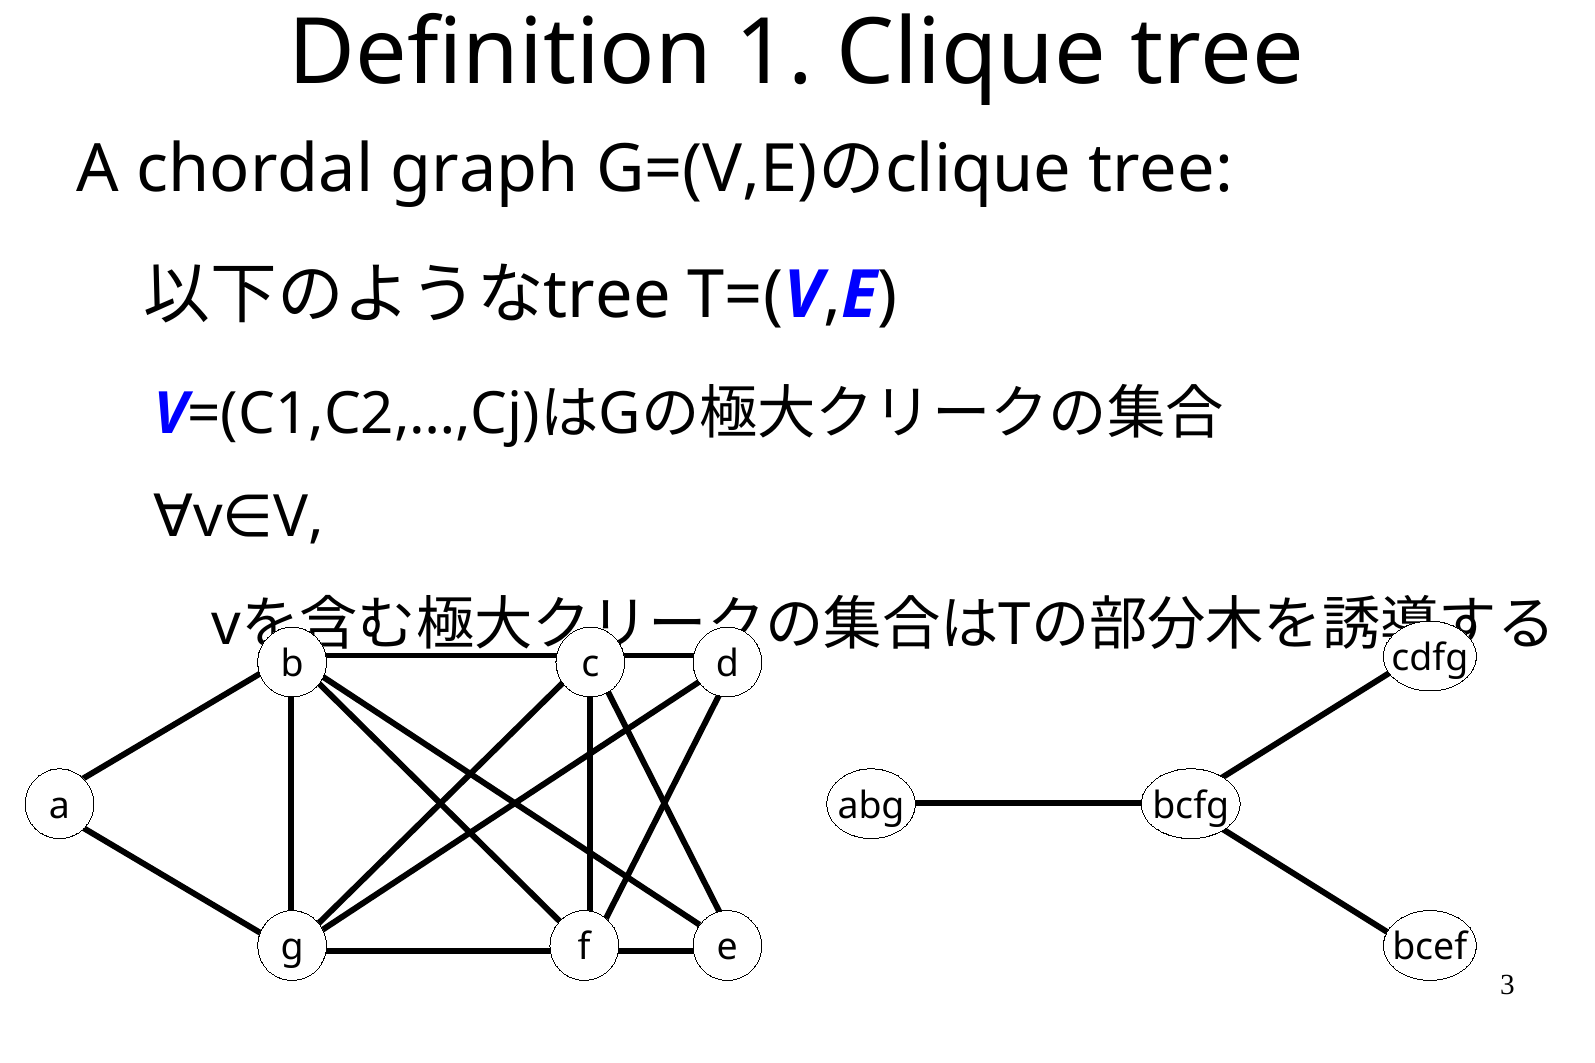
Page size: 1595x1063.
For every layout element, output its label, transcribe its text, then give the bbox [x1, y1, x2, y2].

text_box abg [826, 768, 916, 839]
text_box f [549, 910, 619, 981]
text_box cdfg [1383, 621, 1477, 691]
text_box c [555, 627, 625, 697]
text_box e [693, 910, 762, 981]
text_box bcef [1383, 910, 1477, 981]
text_box g [257, 910, 327, 981]
list A chordal graph G=(V,E)のclique tree: 以下のようなtree T=(V,E) V=(C1,C2,…,Cj)はGの極大クリークの集合 ∀v∈V, vを含む極大クリークの集合はTの部分木を誘導する [59, 113, 1565, 552]
text_box d [693, 627, 762, 697]
text_box bcfg [1141, 768, 1241, 839]
title Definition 1. Clique tree [79, 0, 1515, 138]
text_box a [25, 768, 94, 839]
text_box b [257, 627, 327, 697]
